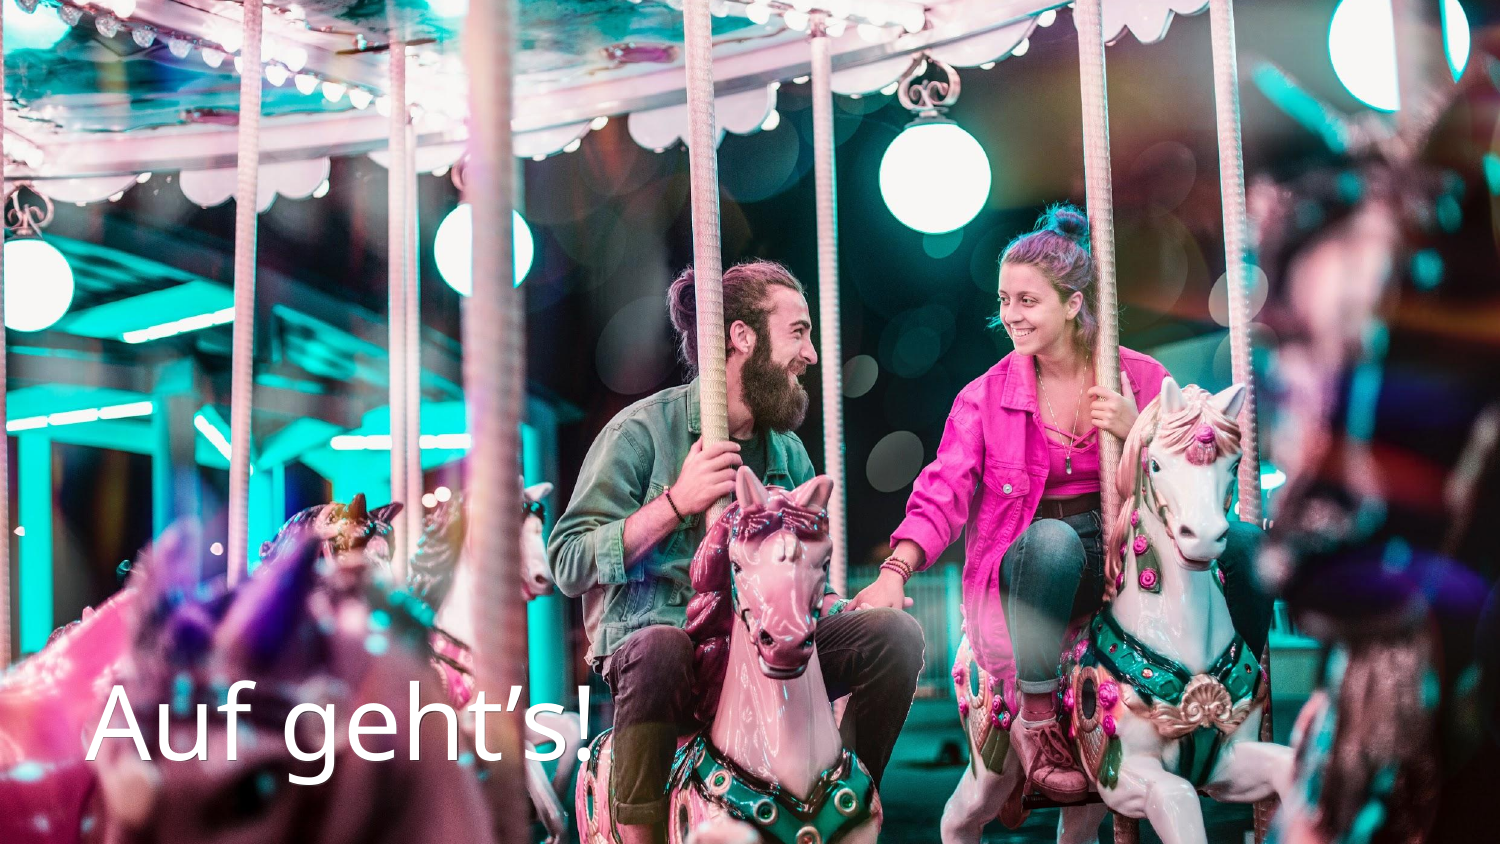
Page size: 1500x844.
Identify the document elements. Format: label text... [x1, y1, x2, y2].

picture [0, 0, 1500, 844]
text_box Auf geht’s! [70, 641, 822, 797]
